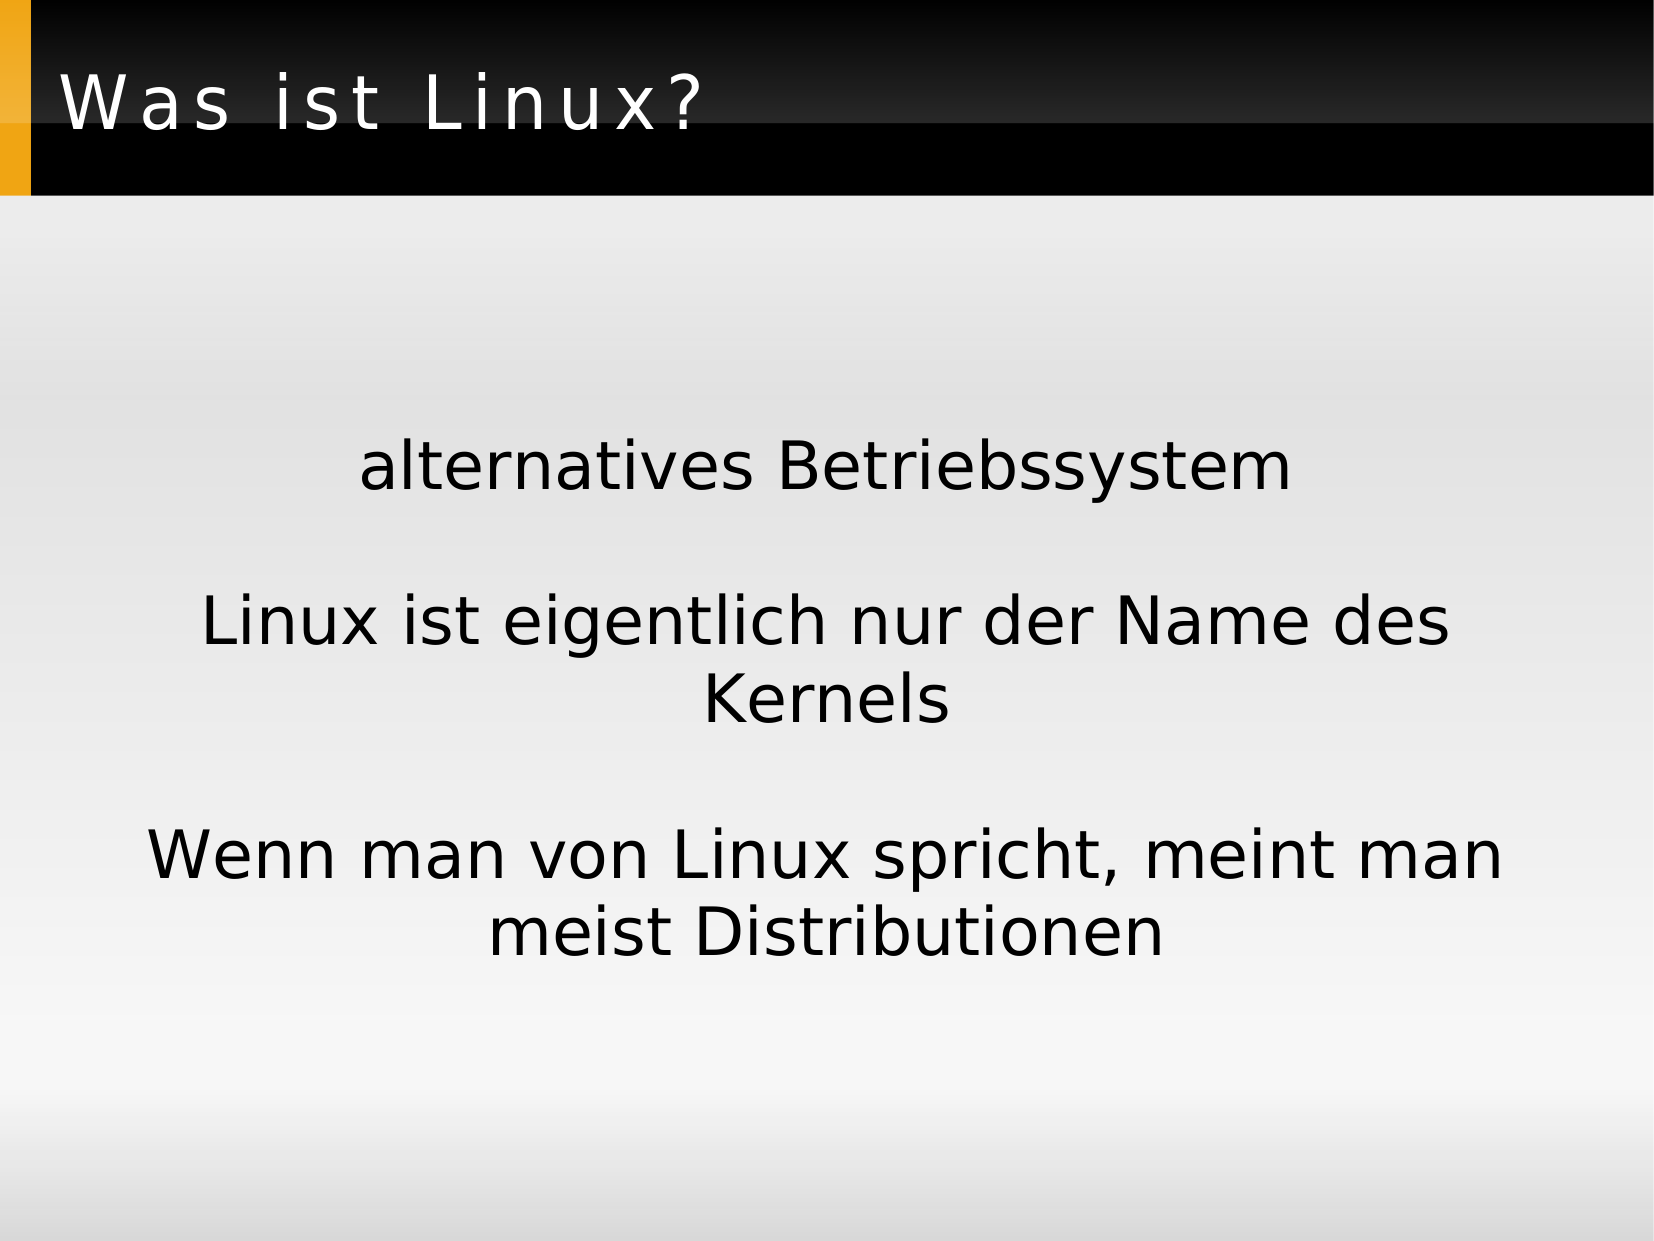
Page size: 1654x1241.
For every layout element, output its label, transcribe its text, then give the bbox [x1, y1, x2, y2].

picture [0, 0, 1654, 1241]
subtitle alternatives Betriebssystem Linux ist eigentlich nur der Name des Kernels Wenn man von Linux spricht, meint man meist Distributionen [82, 290, 1571, 1109]
title Was ist Linux? [59, 29, 1270, 178]
